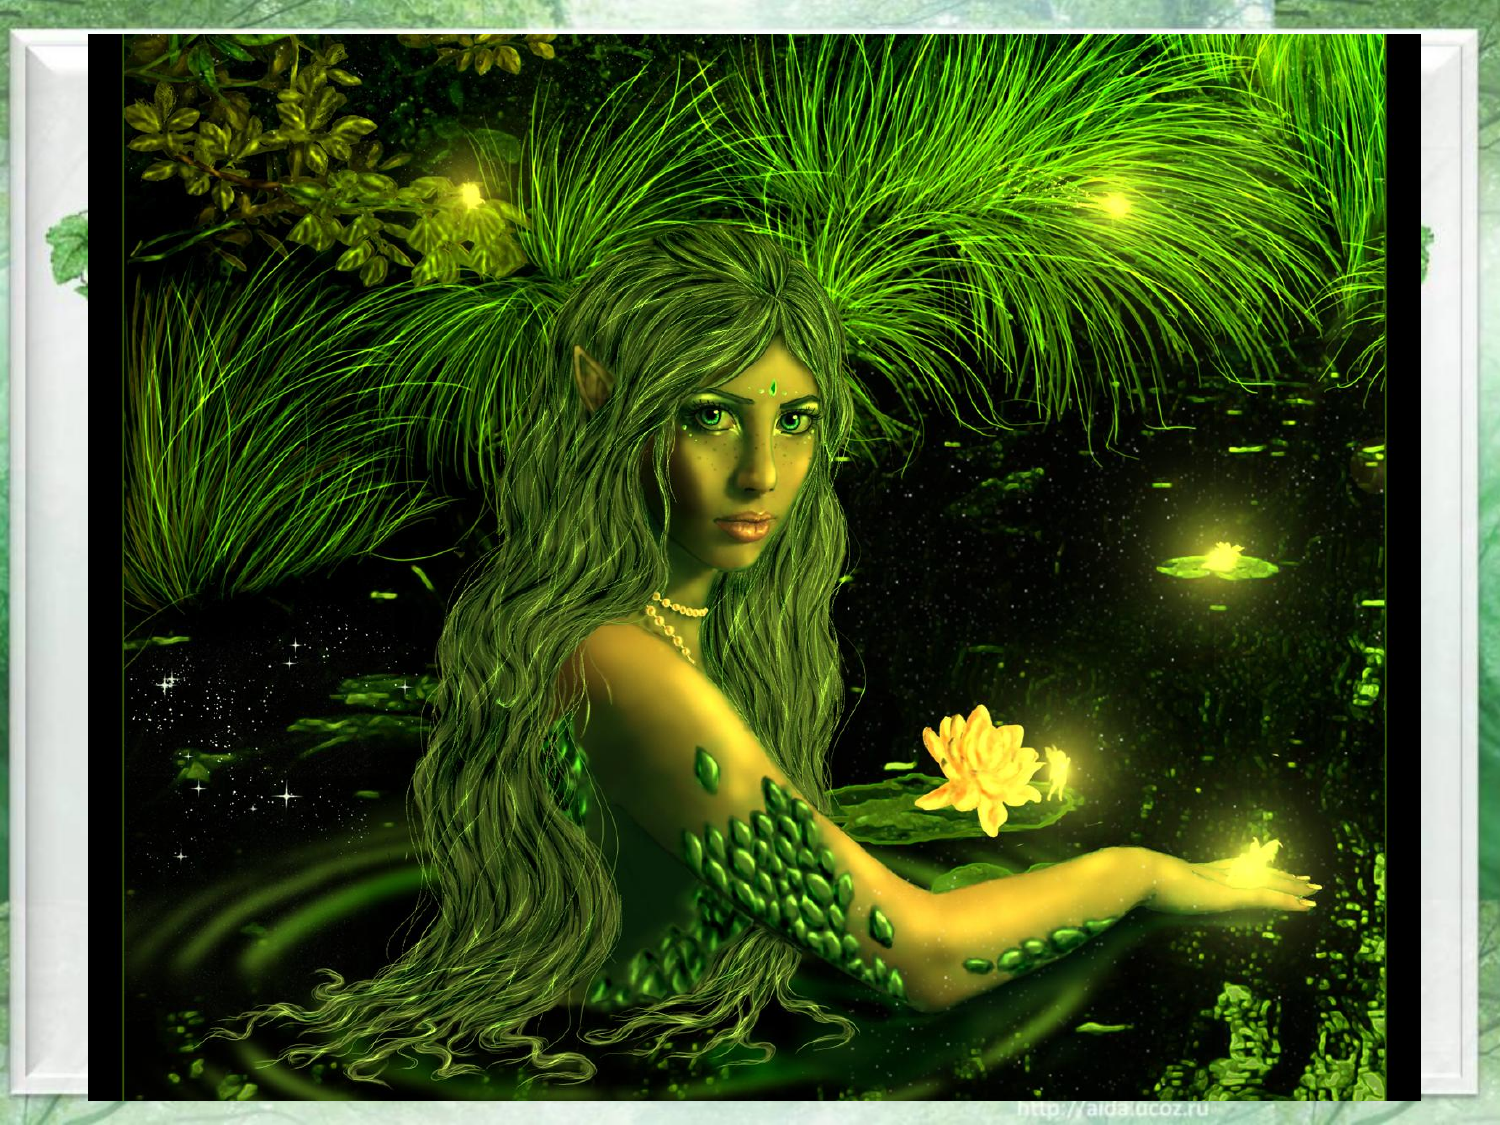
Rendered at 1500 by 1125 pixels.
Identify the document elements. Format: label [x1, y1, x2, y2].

picture [88, 34, 1421, 1102]
